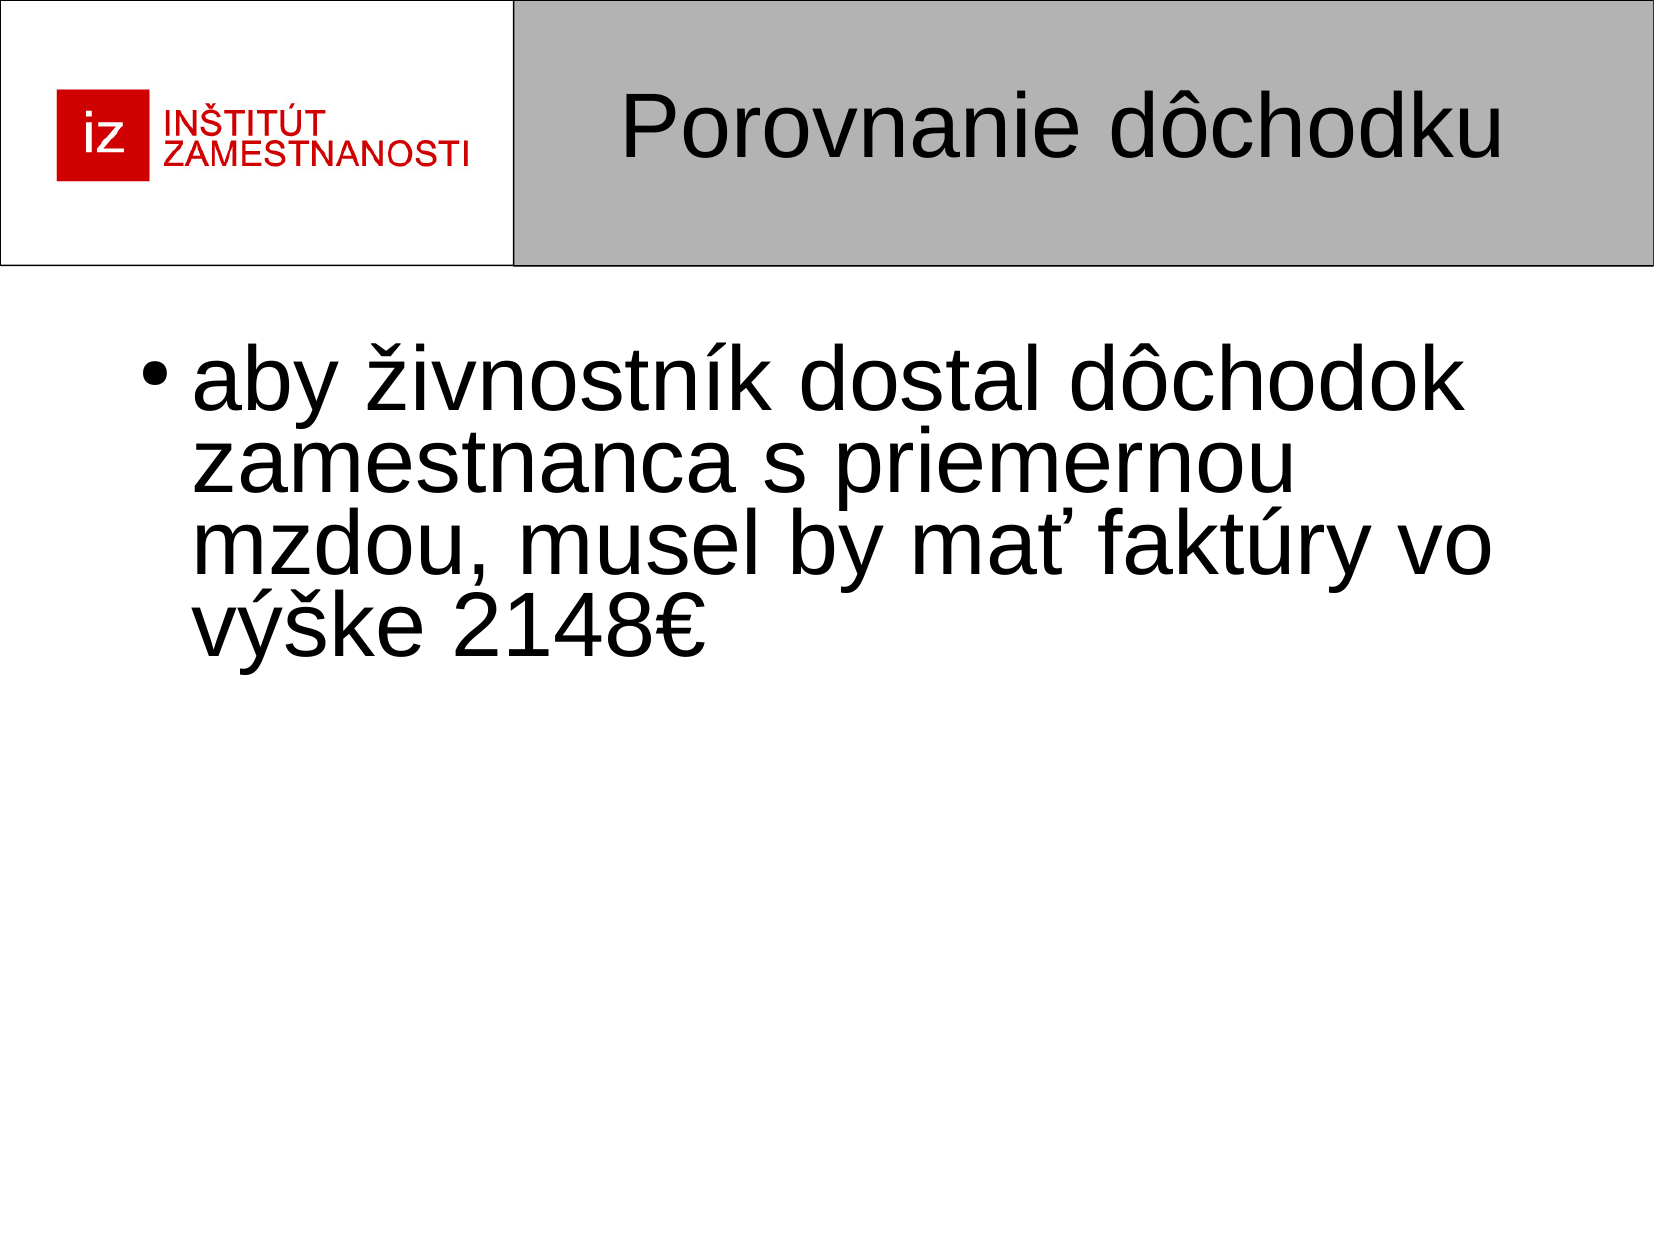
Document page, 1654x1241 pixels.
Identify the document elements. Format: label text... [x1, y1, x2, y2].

picture [5, 8, 512, 257]
list aby živnostník dostal dôchodok zamestnanca s priemernou mzdou, musel by mať faktúry vo výške 2148€ [121, 344, 1533, 1126]
title Porovnanie dôchodku [561, 29, 1565, 237]
